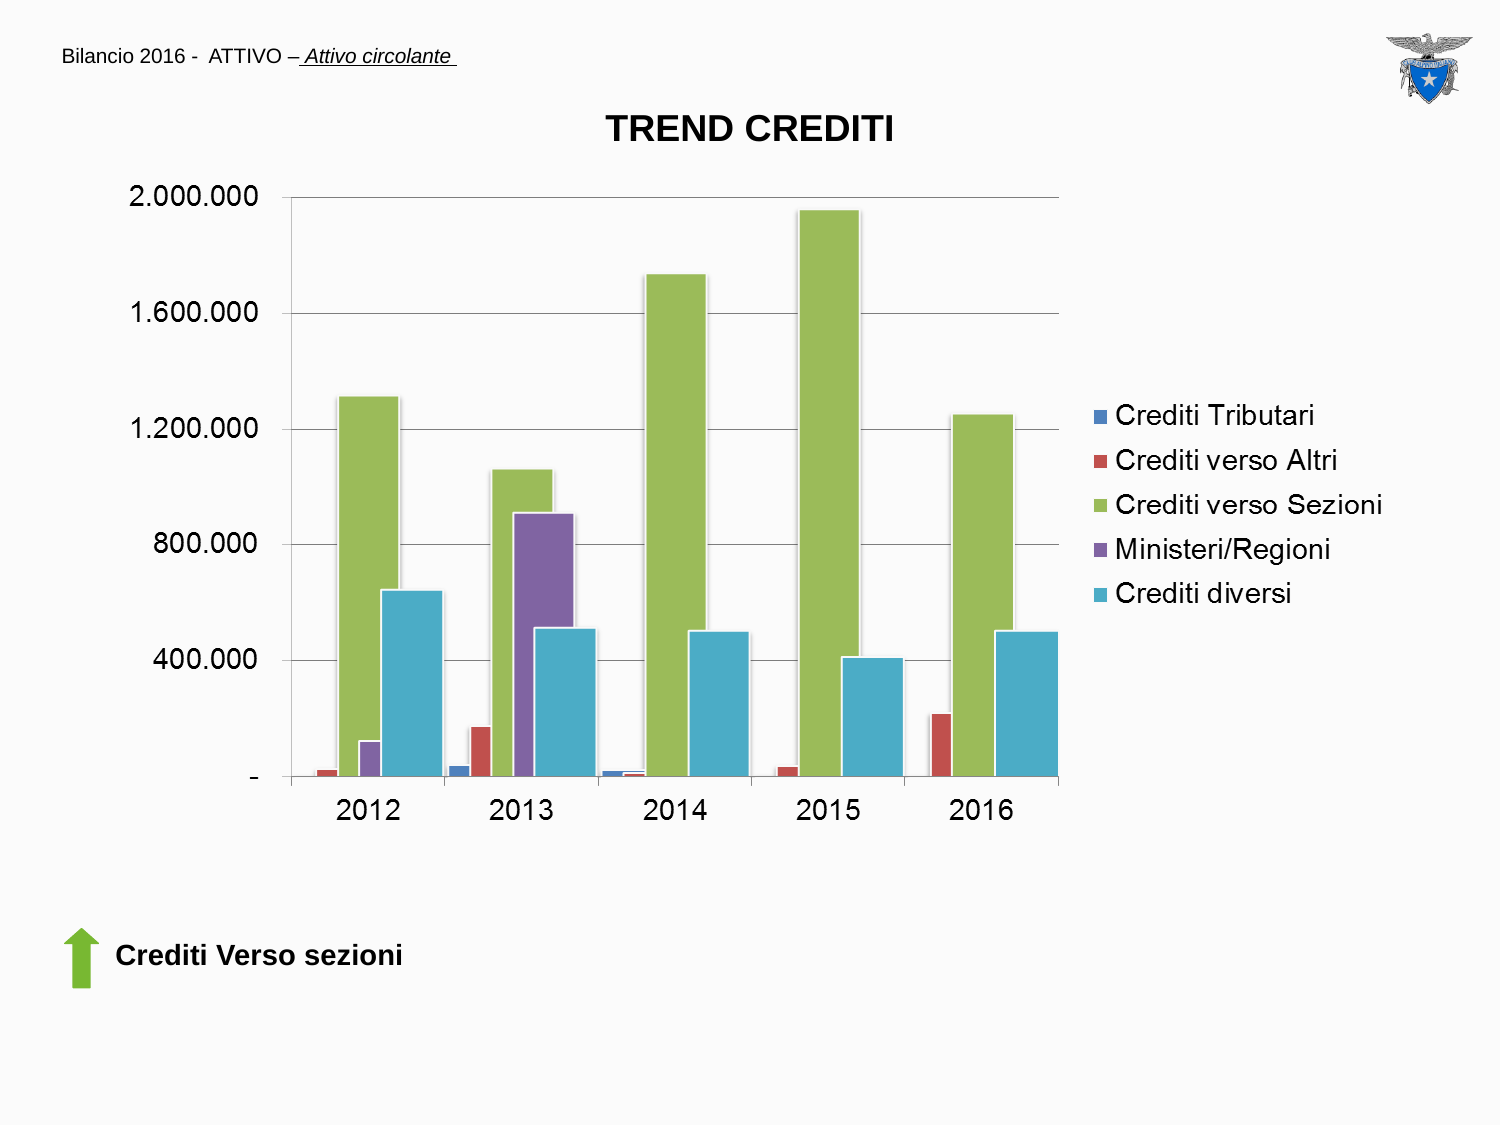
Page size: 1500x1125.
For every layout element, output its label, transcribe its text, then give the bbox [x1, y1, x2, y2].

picture [99, 162, 1413, 848]
picture [1382, 29, 1477, 112]
text_box TREND CREDITI [259, 105, 1241, 147]
chart [100, 164, 1414, 852]
text_box Crediti Verso sezioni [100, 928, 431, 1033]
text_box [64, 928, 99, 988]
text_box Bilancio 2016 - ATTIVO – Attivo circolante [46, 35, 516, 76]
